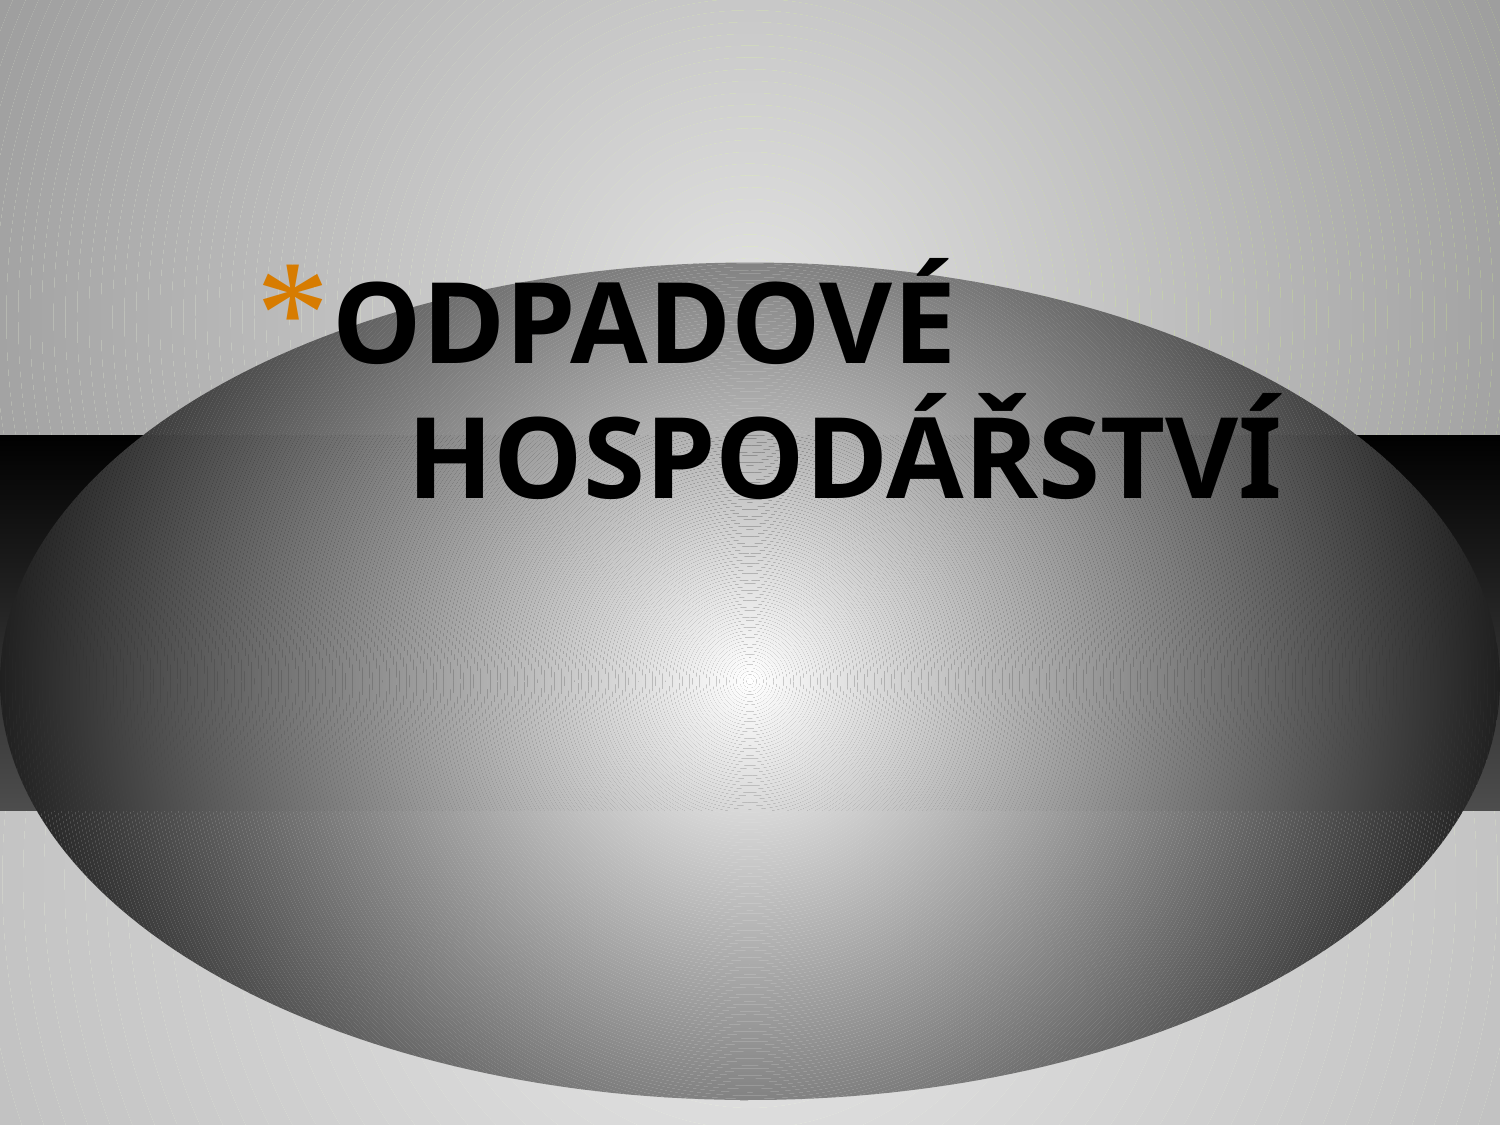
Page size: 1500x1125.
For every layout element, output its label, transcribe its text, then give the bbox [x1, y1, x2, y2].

title ODPADOVÉ HOSPODÁŘSTVÍ [183, 243, 1361, 538]
